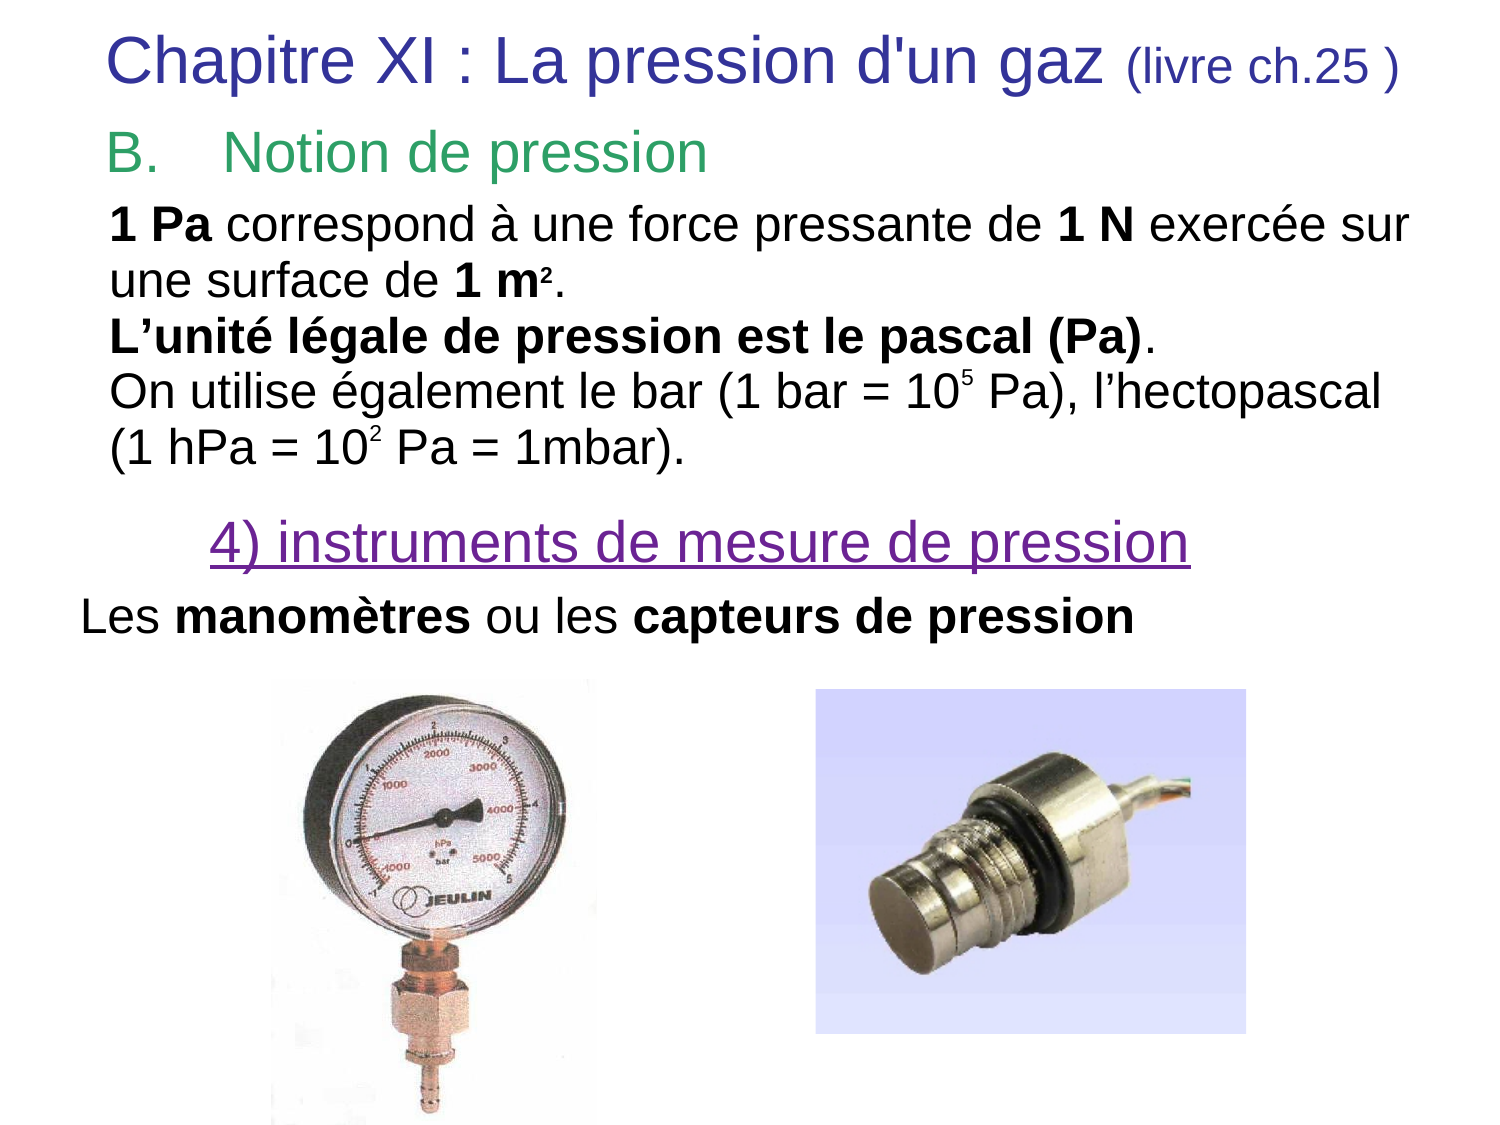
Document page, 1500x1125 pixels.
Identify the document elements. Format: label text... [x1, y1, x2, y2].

picture [815, 689, 1247, 1034]
text_box 4) instruments de mesure de pression [195, 501, 1436, 581]
text_box B. Notion de pression [15, 112, 1477, 243]
picture [271, 679, 597, 1125]
text_box 1 Pa correspond à une force pressante de 1 N exercée sur une surface de 1 m2. L’unité légale de pression est le pascal (Pa). On utilise également le bar (1 bar = 105 Pa), l’hectopascal (1 hPa = 102 Pa = 1mbar). [94, 243, 1477, 487]
text_box Les manomètres ou les capteurs de pression [64, 581, 1447, 654]
title Chapitre XI : La pression d'un gaz (livre ch.25 ) [0, 1, 1500, 119]
